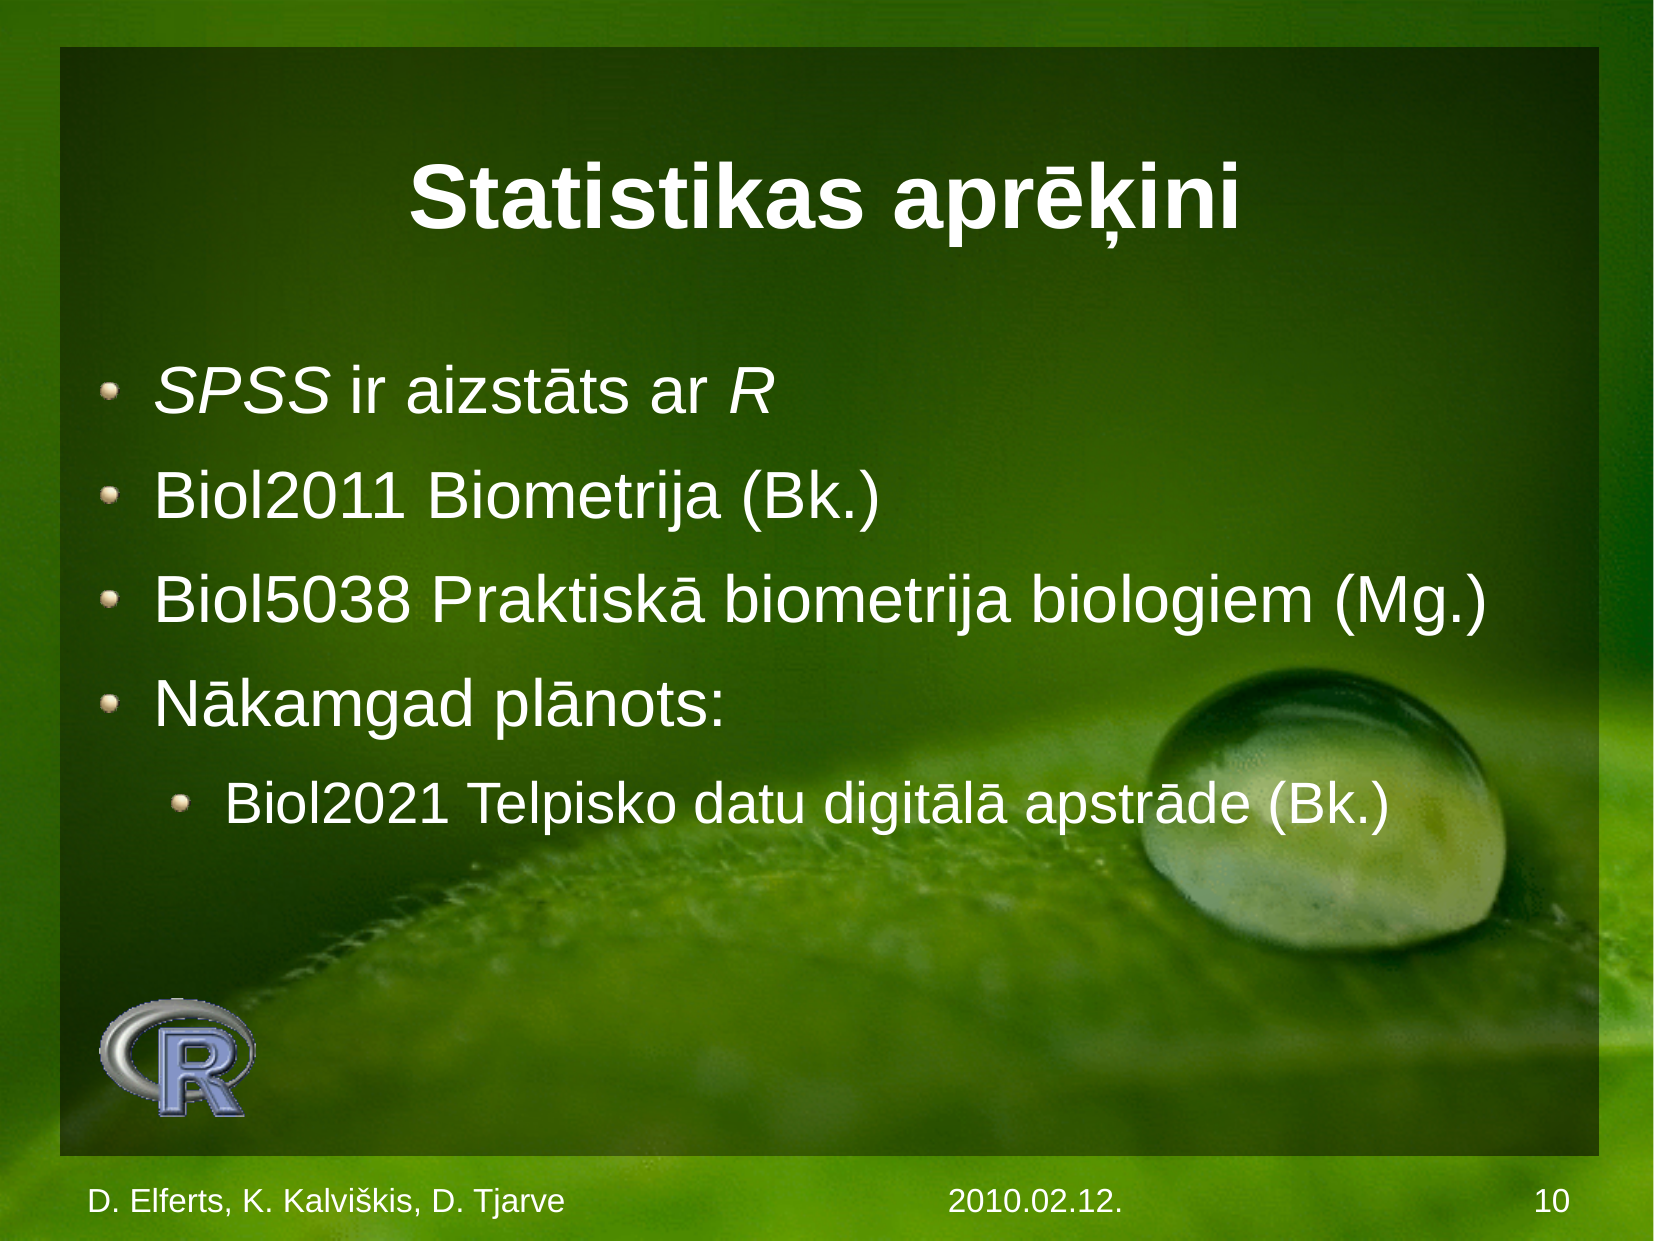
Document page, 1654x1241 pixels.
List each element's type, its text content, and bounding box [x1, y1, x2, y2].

list SPSS ir aizstāts ar R Biol2011 Biometrija (Bk.) Biol5038 Praktiskā biometrija biologiem (Mg.) Nākamgad plānots: Biol2021 Telpisko datu digitālā apstrāde (Bk.) [82, 353, 1571, 1109]
title Statistikas aprēķini [82, 73, 1571, 320]
picture [0, 0, 1654, 1241]
